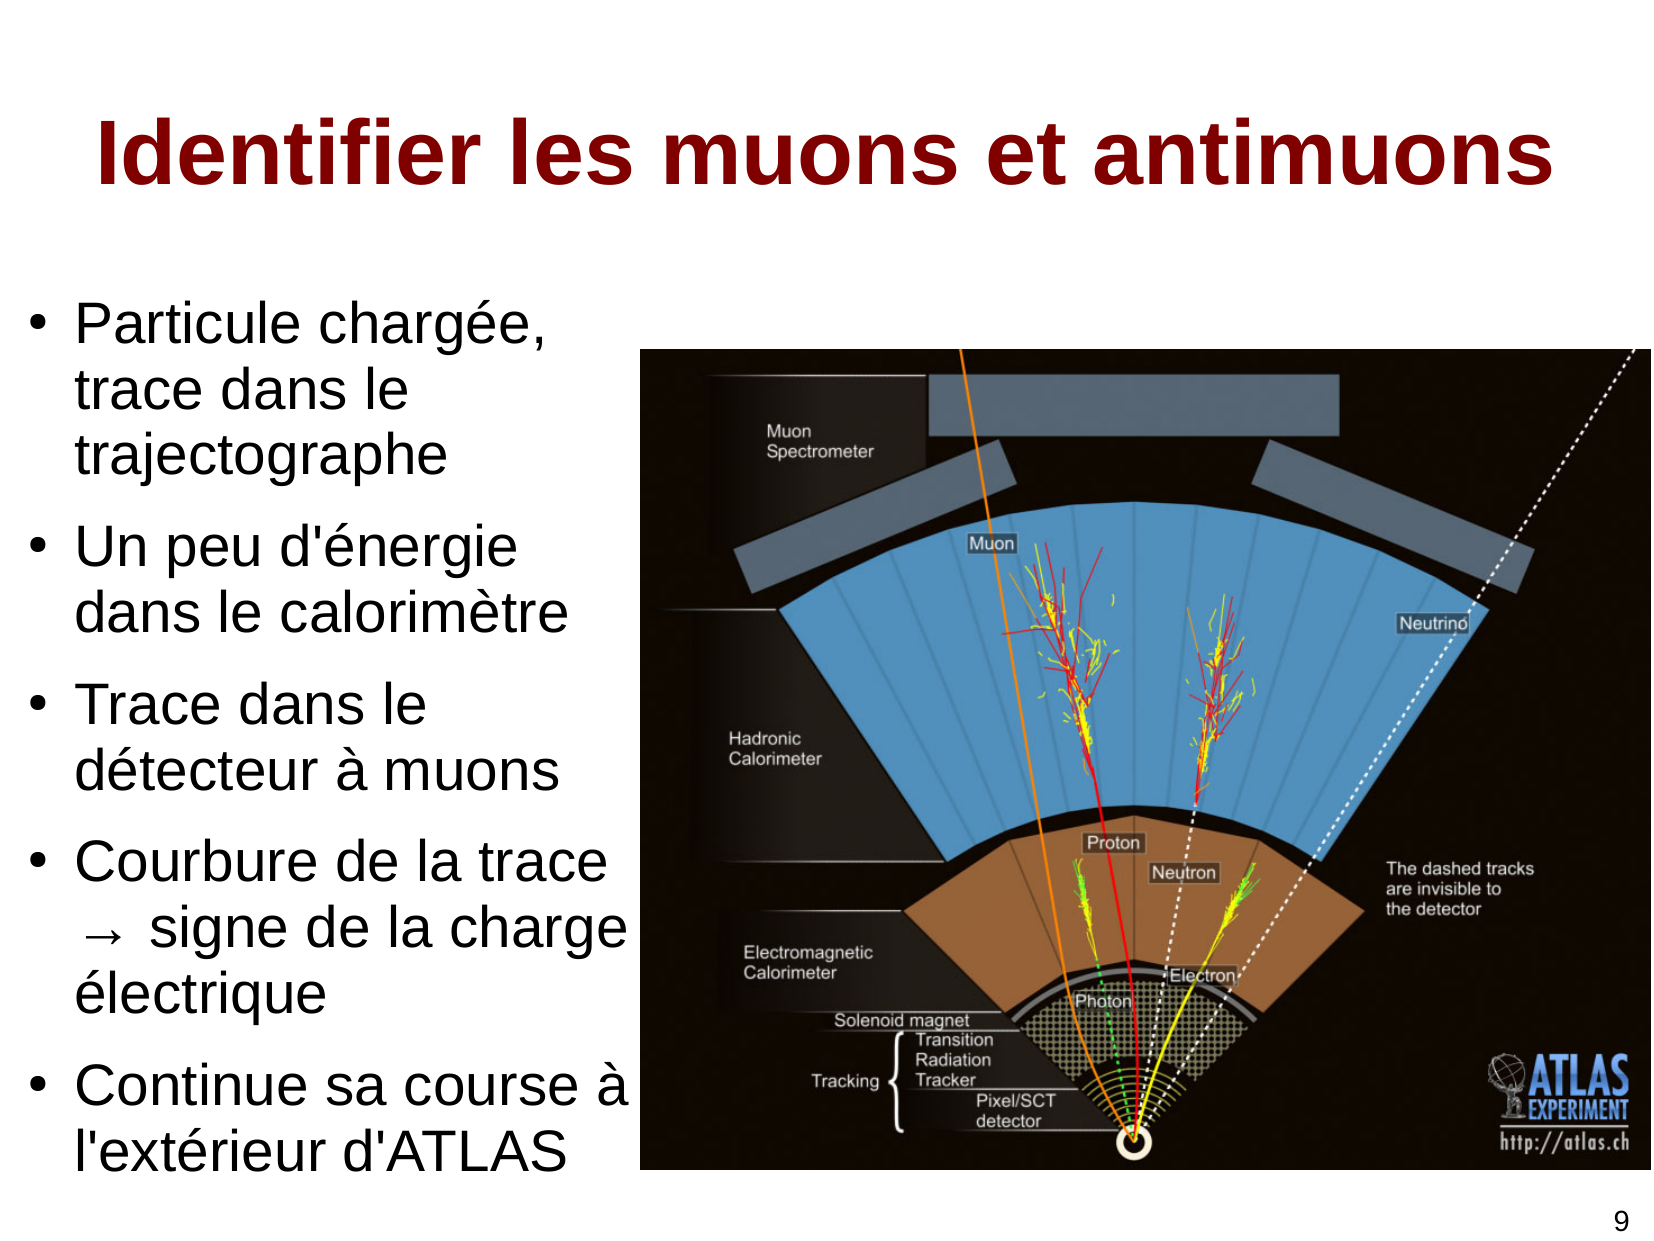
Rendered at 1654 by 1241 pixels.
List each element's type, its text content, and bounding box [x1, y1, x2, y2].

list Particule chargée, trace dans le trajectographe Un peu d'énergie dans le calorimètre Trace dans le détecteur à muons Courbure de la trace → signe de la charge électrique Continue sa course à l'extérieur d'ATLAS [11, 290, 650, 1193]
title Identifier les muons et antimuons [82, 49, 1571, 257]
picture [640, 349, 1651, 1170]
